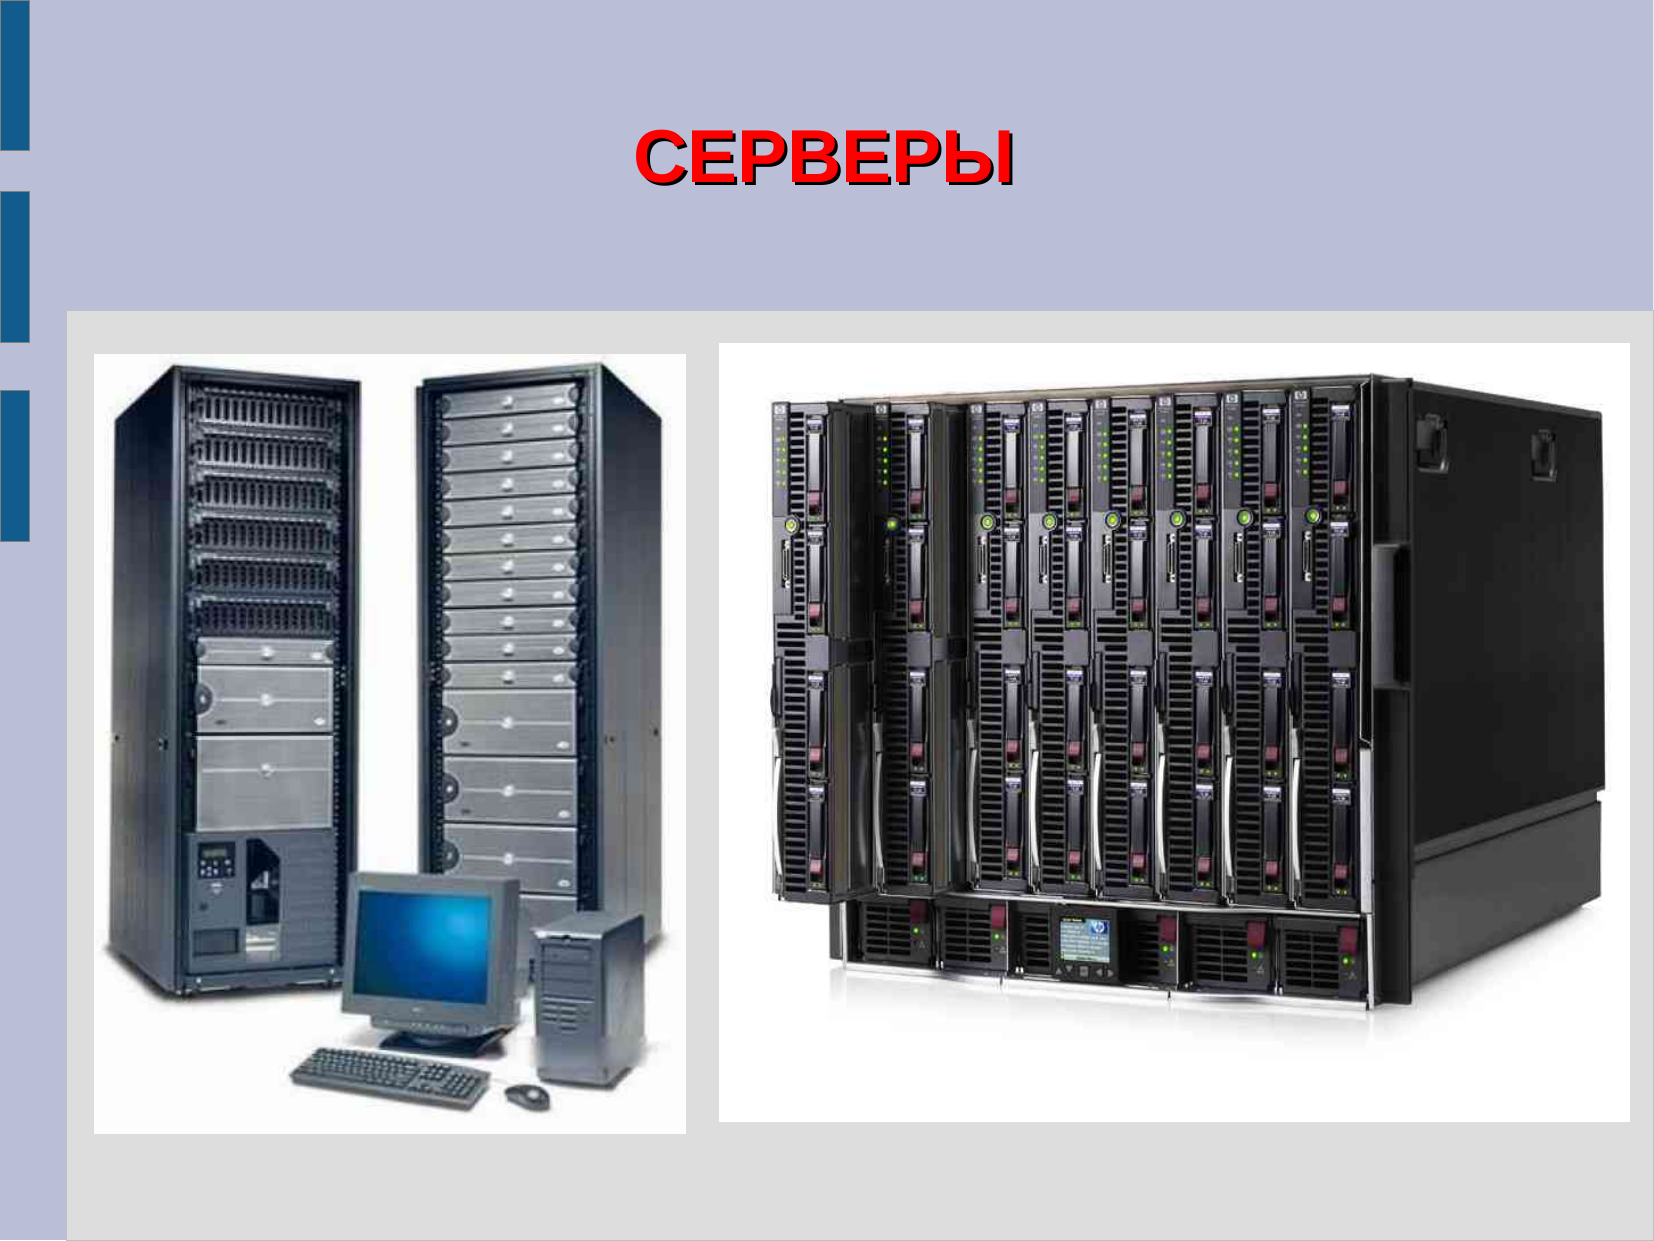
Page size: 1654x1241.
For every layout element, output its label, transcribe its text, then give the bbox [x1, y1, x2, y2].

picture [719, 343, 1630, 1123]
title СЕРВЕРЫ [118, 52, 1531, 260]
picture [94, 354, 686, 1134]
